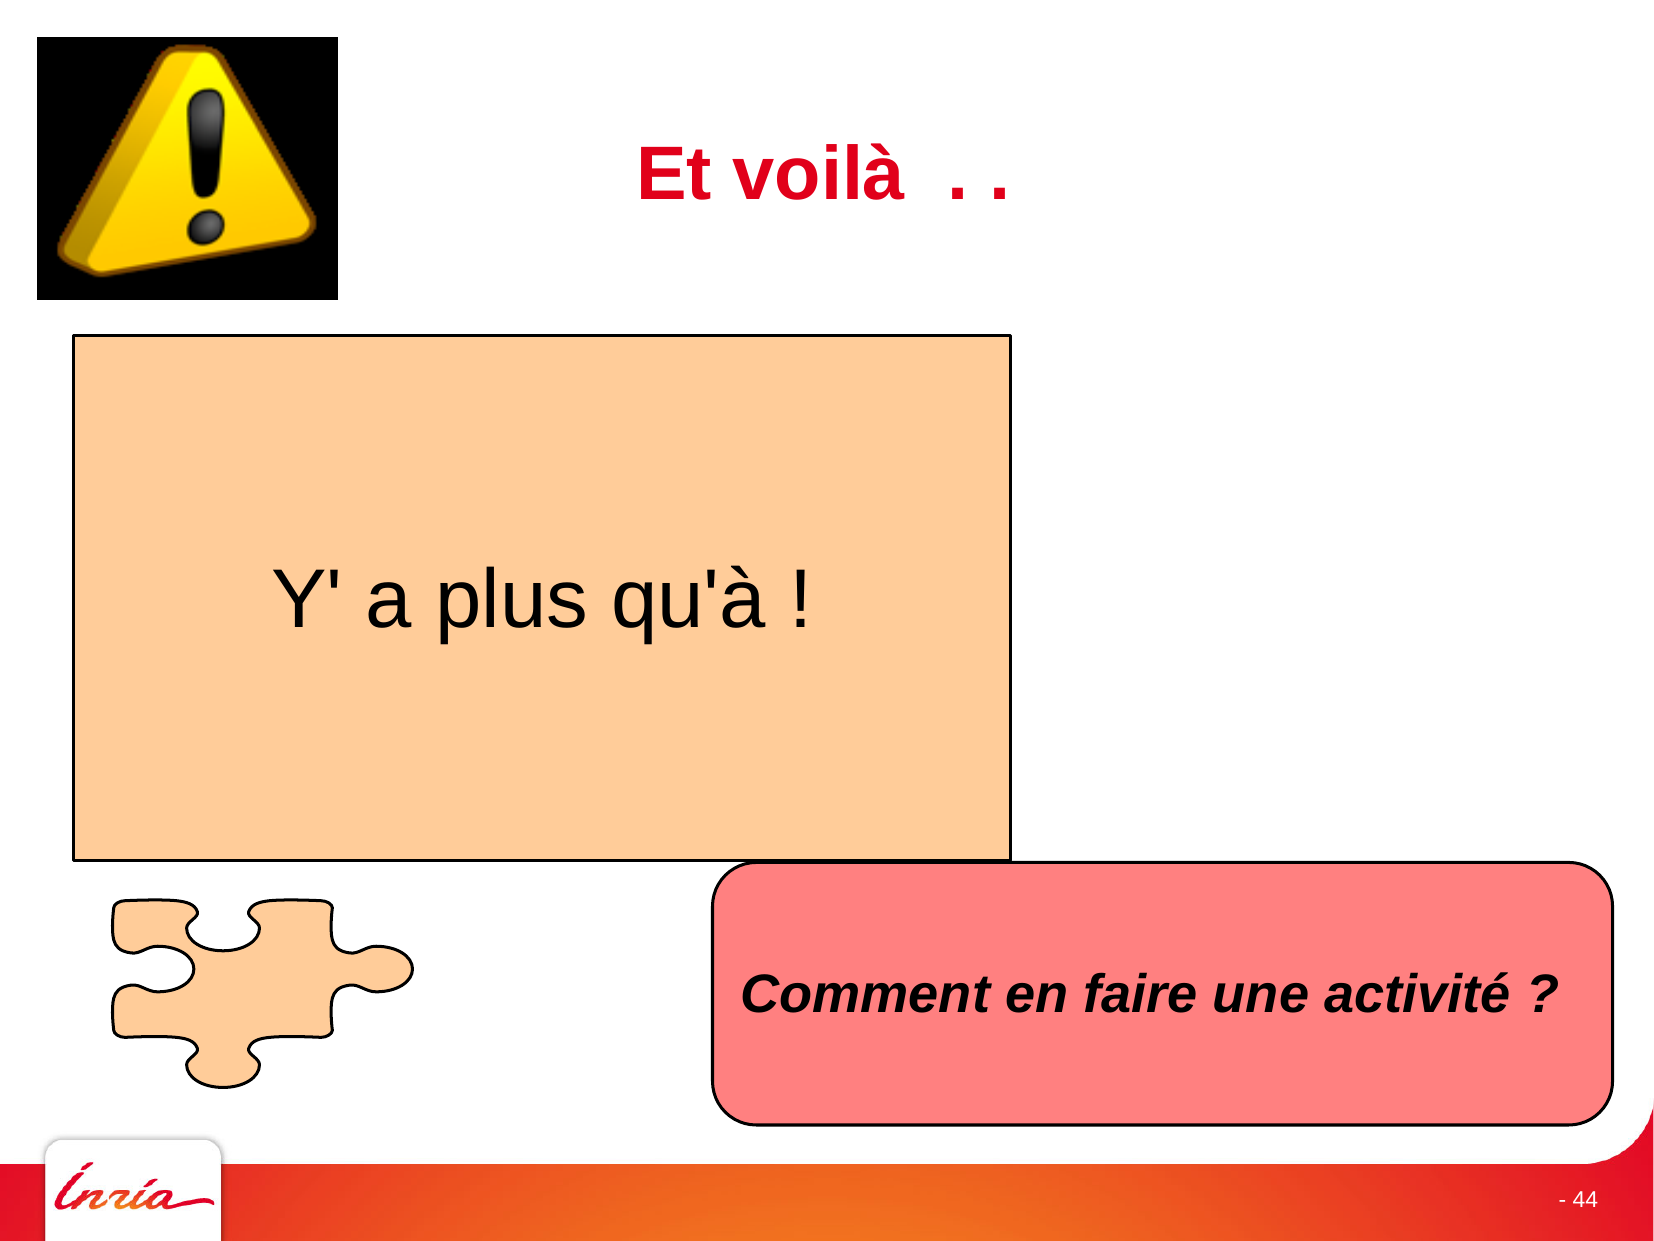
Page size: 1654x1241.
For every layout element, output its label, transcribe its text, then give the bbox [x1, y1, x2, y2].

picture [0, 0, 1654, 1241]
text_box Y' a plus qu'à ! [73, 335, 1011, 861]
text_box [112, 899, 413, 1088]
title Et voilà . . [338, 75, 1544, 263]
slide_number - <number> [1558, 1173, 1654, 1223]
text_box Comment en faire une activité ? [712, 862, 1613, 1126]
